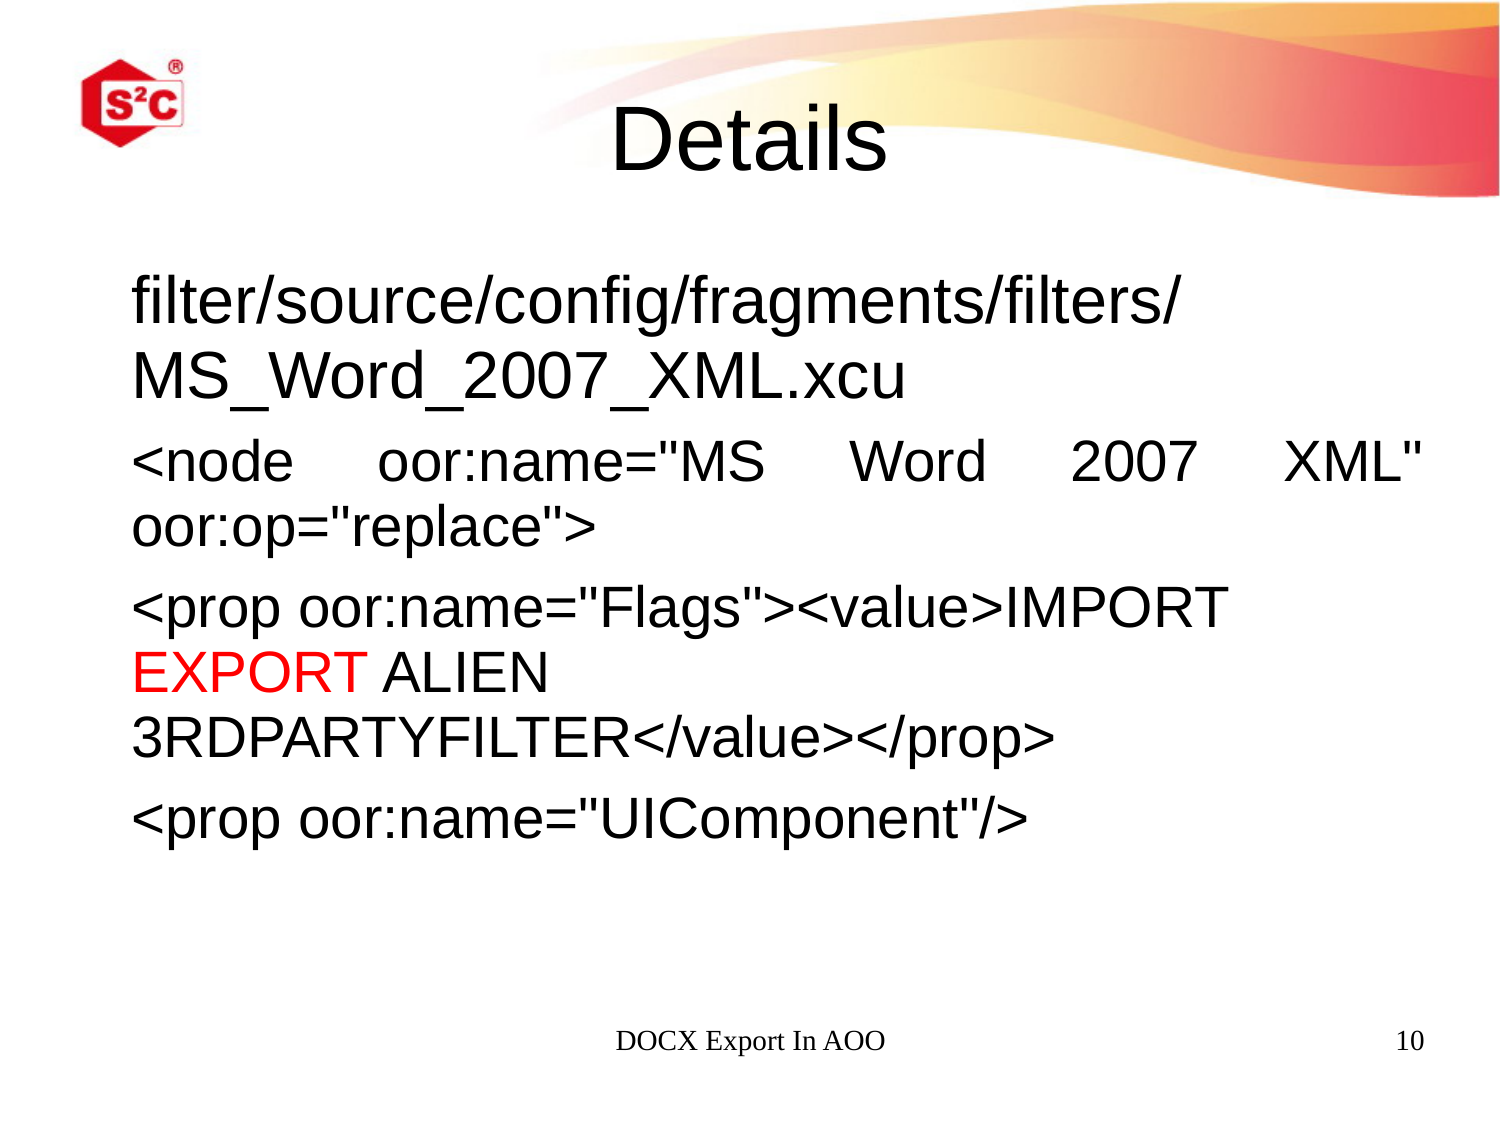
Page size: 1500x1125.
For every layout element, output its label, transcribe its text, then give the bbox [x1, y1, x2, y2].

title Details [75, 44, 1425, 233]
list filter/source/config/fragments/filters/MS_Word_2007_XML.xcu <node oor:name="MS Word 2007 XML" oor:op="replace"> <prop oor:name="Flags"><value>IMPORT EXPORT ALIEN 3RDPARTYFILTER</value></prop> <prop oor:name="UIComponent"/> [75, 263, 1425, 1006]
picture [0, 0, 1500, 1125]
